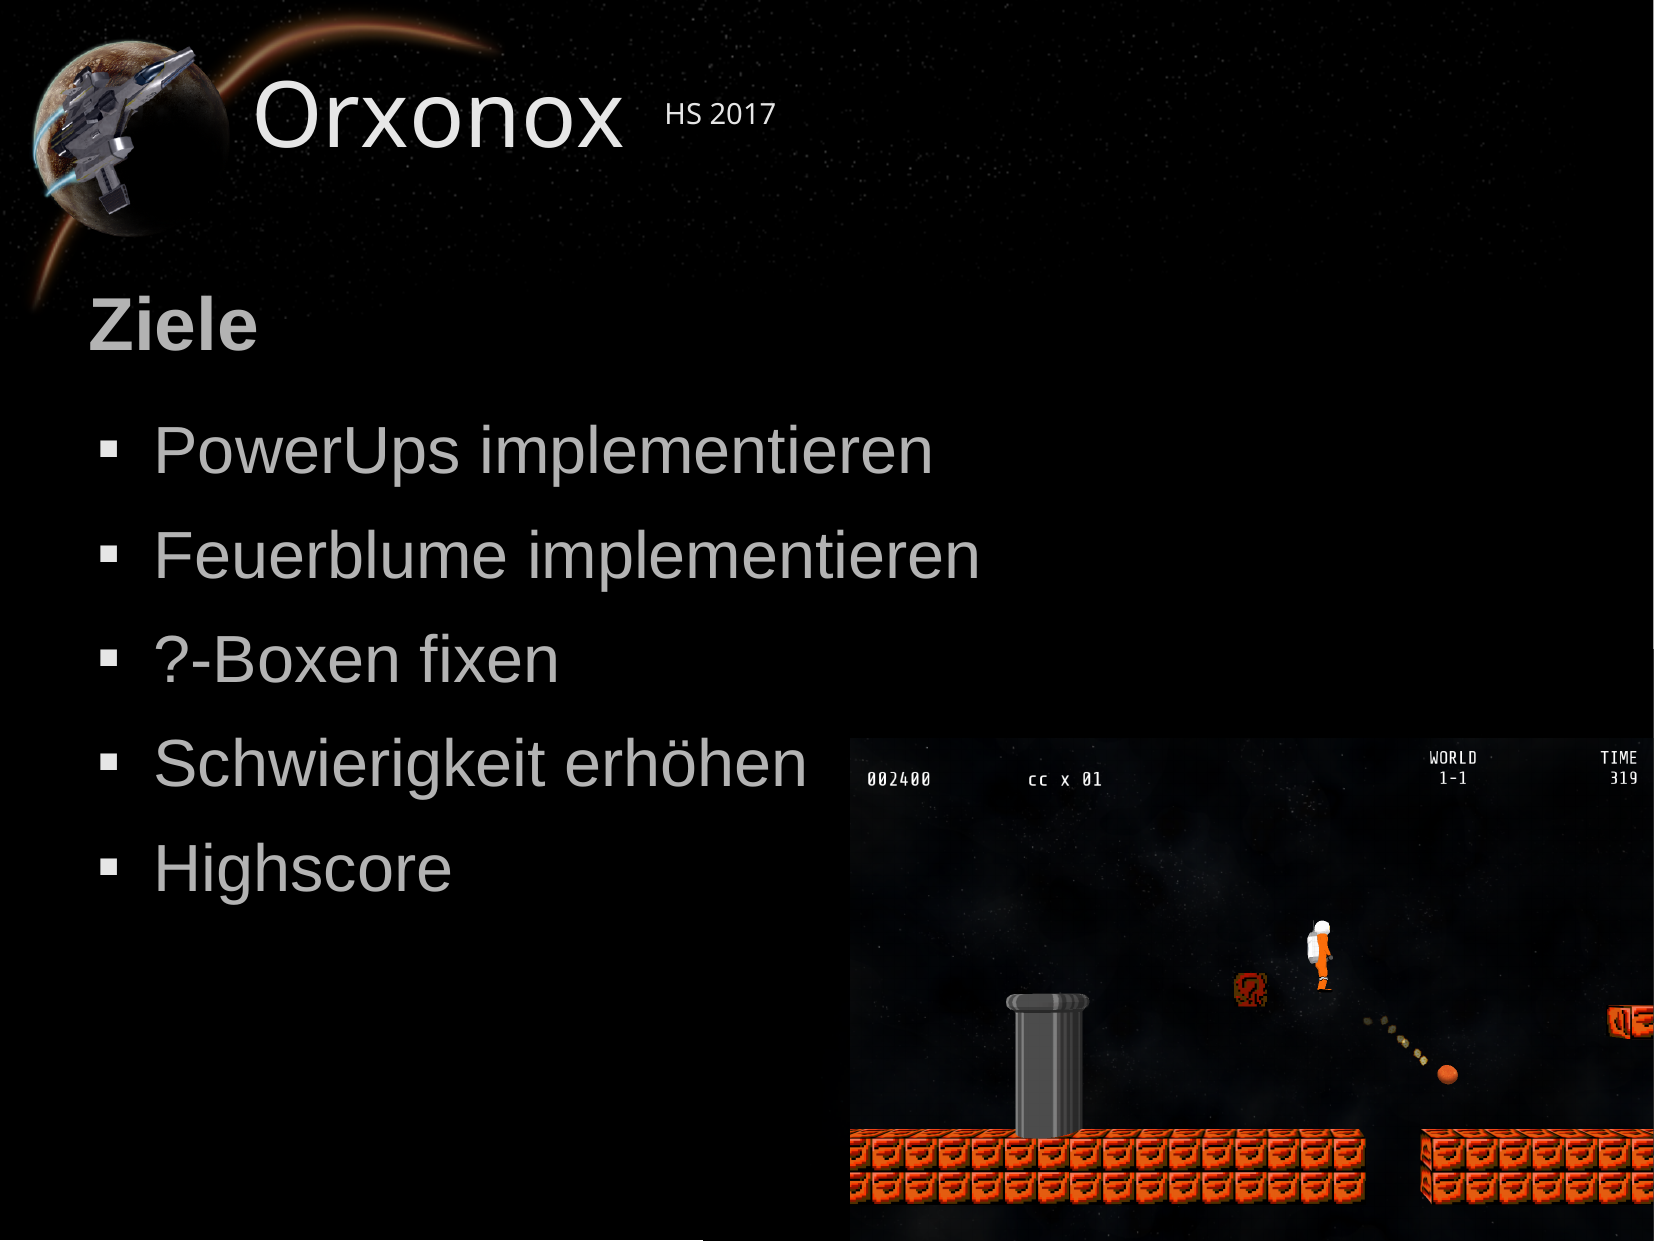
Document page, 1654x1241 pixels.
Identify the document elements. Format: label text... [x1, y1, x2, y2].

picture [703, 649, 1654, 1241]
title Ziele [88, 265, 1577, 384]
picture [0, 0, 1607, 443]
list PowerUps implementieren Feuerblume implementieren ?-Boxen fixen Schwierigkeit erhöhen Highscore [82, 413, 1571, 1133]
